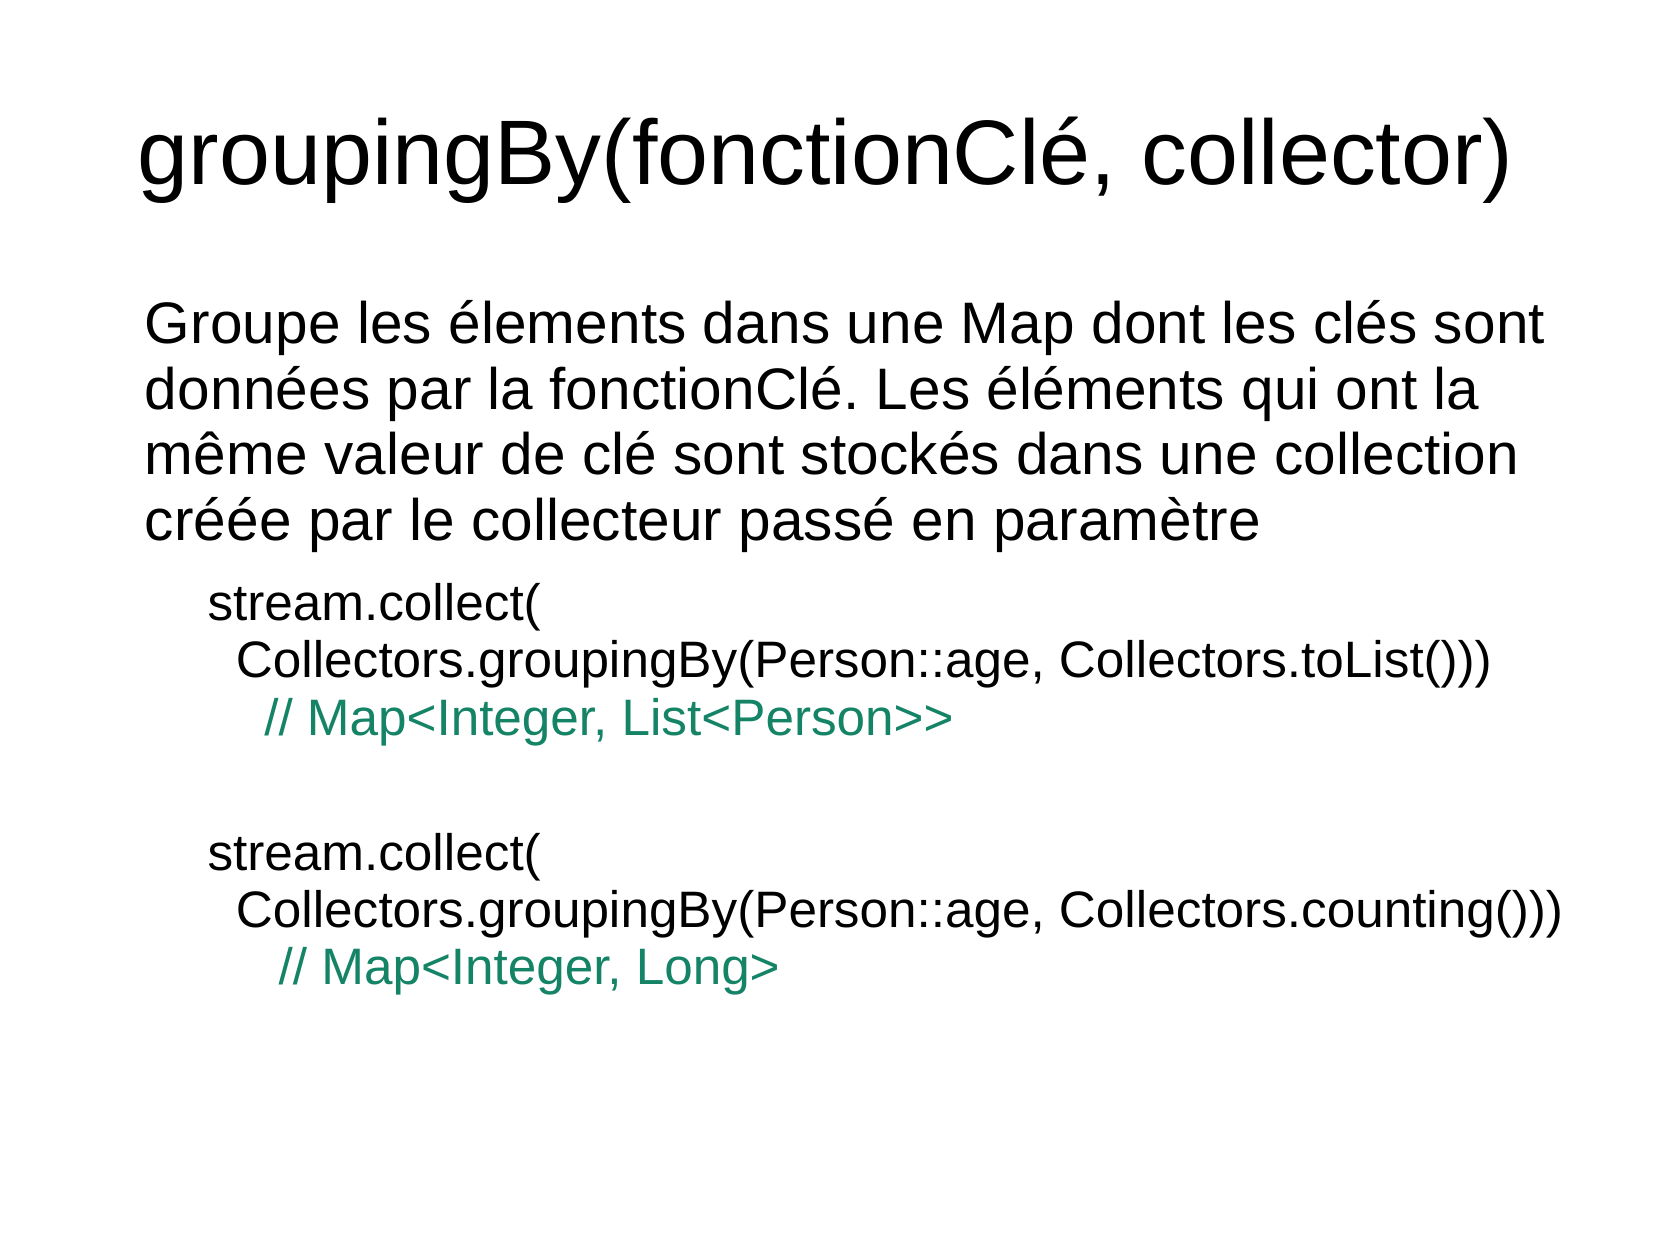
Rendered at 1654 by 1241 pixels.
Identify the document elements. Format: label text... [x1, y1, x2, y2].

list Groupe les élements dans une Map dont les clés sont données par la fonctionClé. Les éléments qui ont la même valeur de clé sont stockés dans une collection créée par le collecteur passé en paramètre stream.collect( Collectors.groupingBy(Person::age, Collectors.toList())) // Map<Integer, List<Person>> stream.collect( Collectors.groupingBy(Person::age, Collectors.counting())) // Map<Integer, Long> [82, 290, 1571, 1126]
title groupingBy(fonctionClé, collector) [82, 49, 1571, 257]
